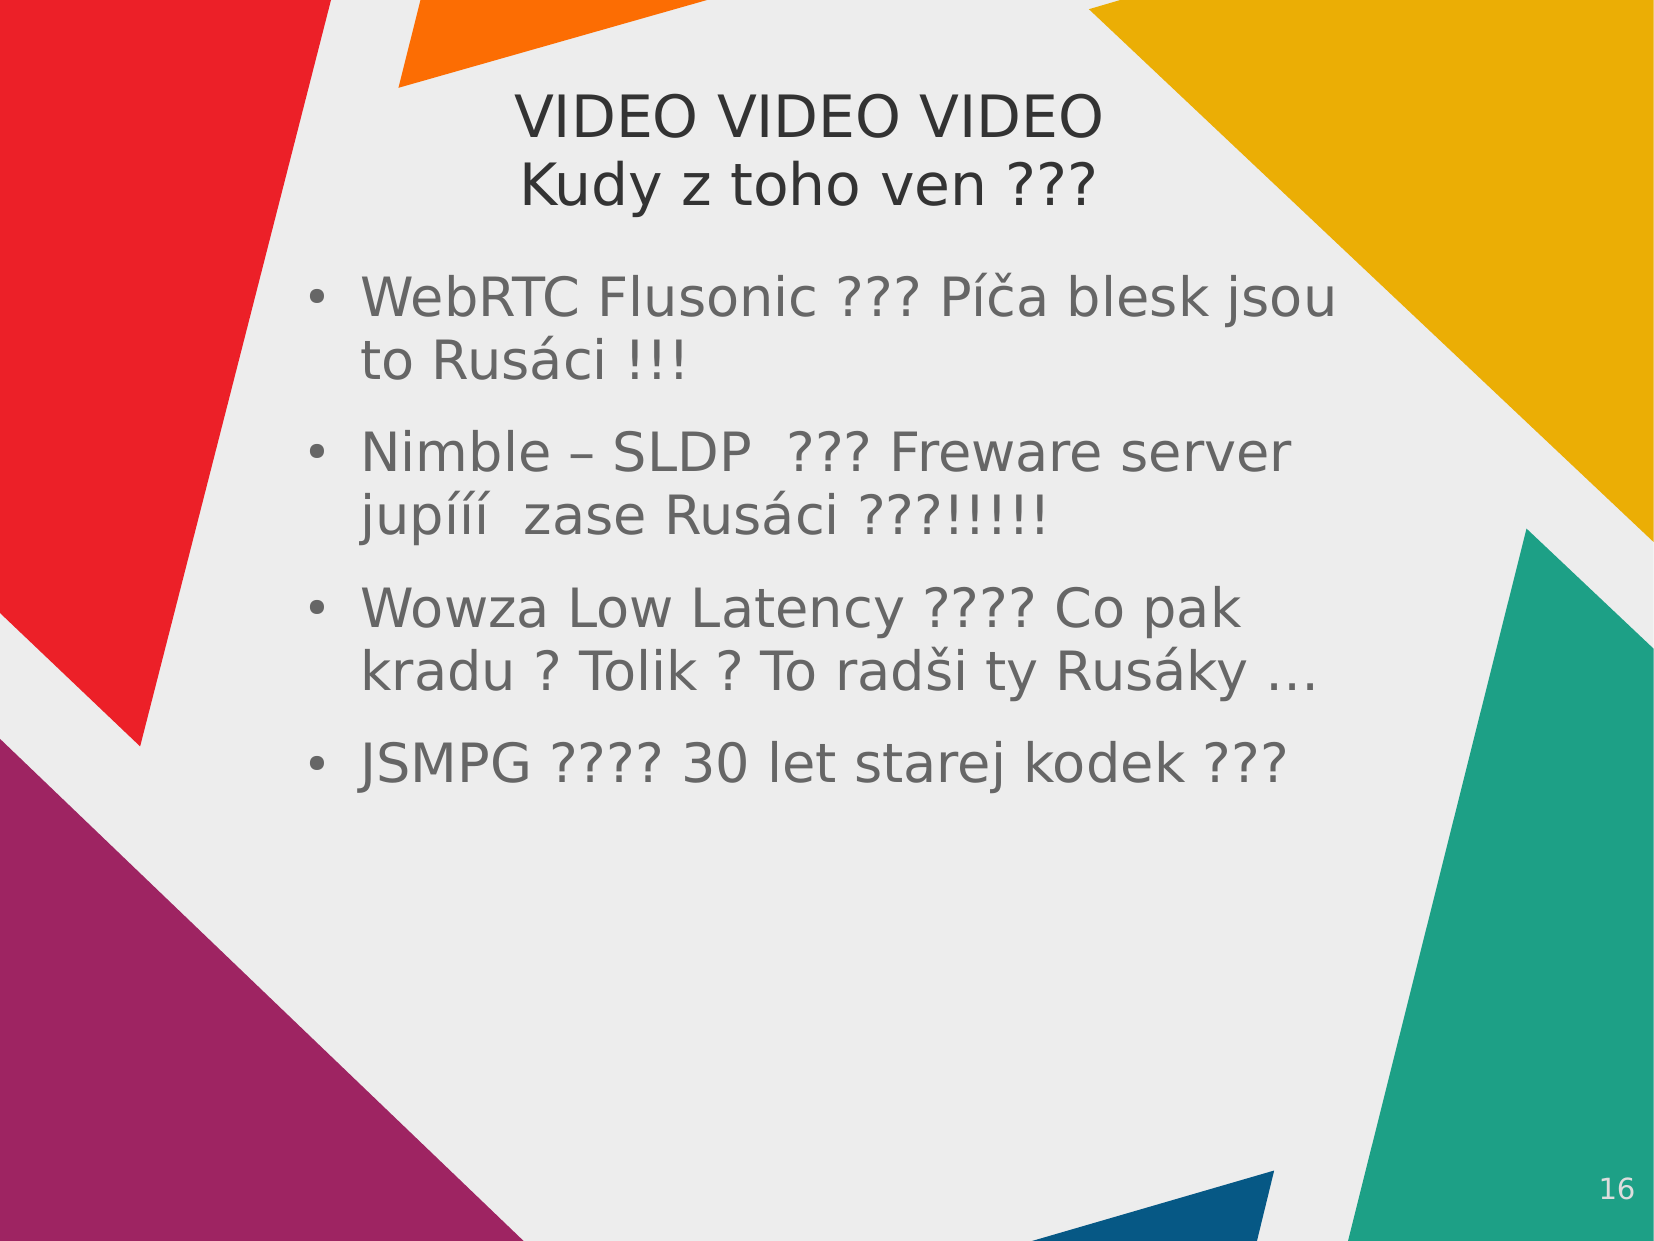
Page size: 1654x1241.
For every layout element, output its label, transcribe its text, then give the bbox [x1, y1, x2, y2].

title VIDEO VIDEO VIDEO Kudy z toho ven ??? [268, 47, 1351, 256]
list WebRTC Flusonic ??? Píča blesk jsou to Rusáci !!! Nimble – SLDP ??? Freware server jupííí zase Rusáci ???!!!!! Wowza Low Latency ???? Co pak kradu ? Tolik ? To radši ty Rusáky … JSMPG ???? 30 let starej kodek ??? [289, 266, 1372, 1066]
